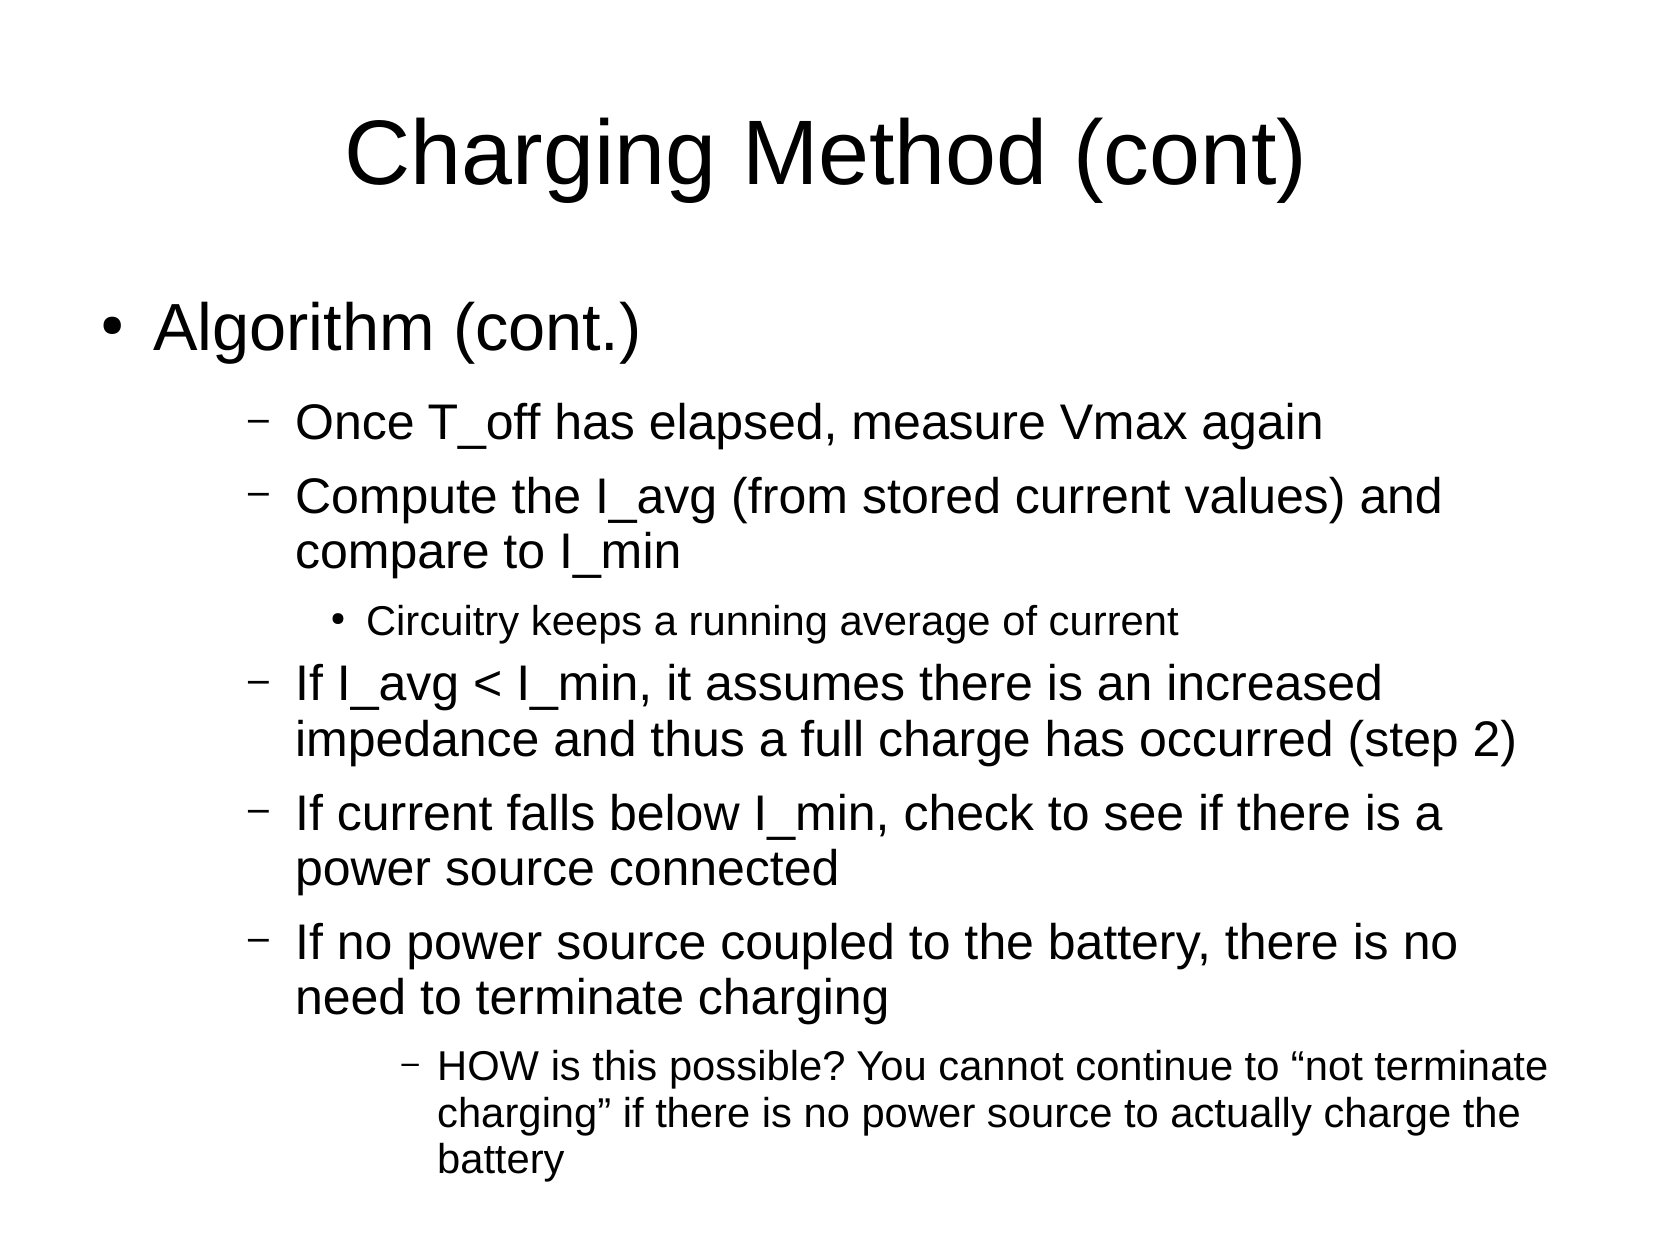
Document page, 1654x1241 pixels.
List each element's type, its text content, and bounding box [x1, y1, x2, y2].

list Algorithm (cont.) Once T_off has elapsed, measure Vmax again Compute the I_avg (from stored current values) and compare to I_min Circuitry keeps a running average of current If I_avg < I_min, it assumes there is an increased impedance and thus a full charge has occurred (step 2) If current falls below I_min, check to see if there is a power source connected If no power source coupled to the battery, there is no need to terminate charging HOW is this possible? You cannot continue to “not terminate charging” if there is no power source to actually charge the battery [82, 290, 1571, 1184]
title Charging Method (cont) [82, 49, 1571, 257]
